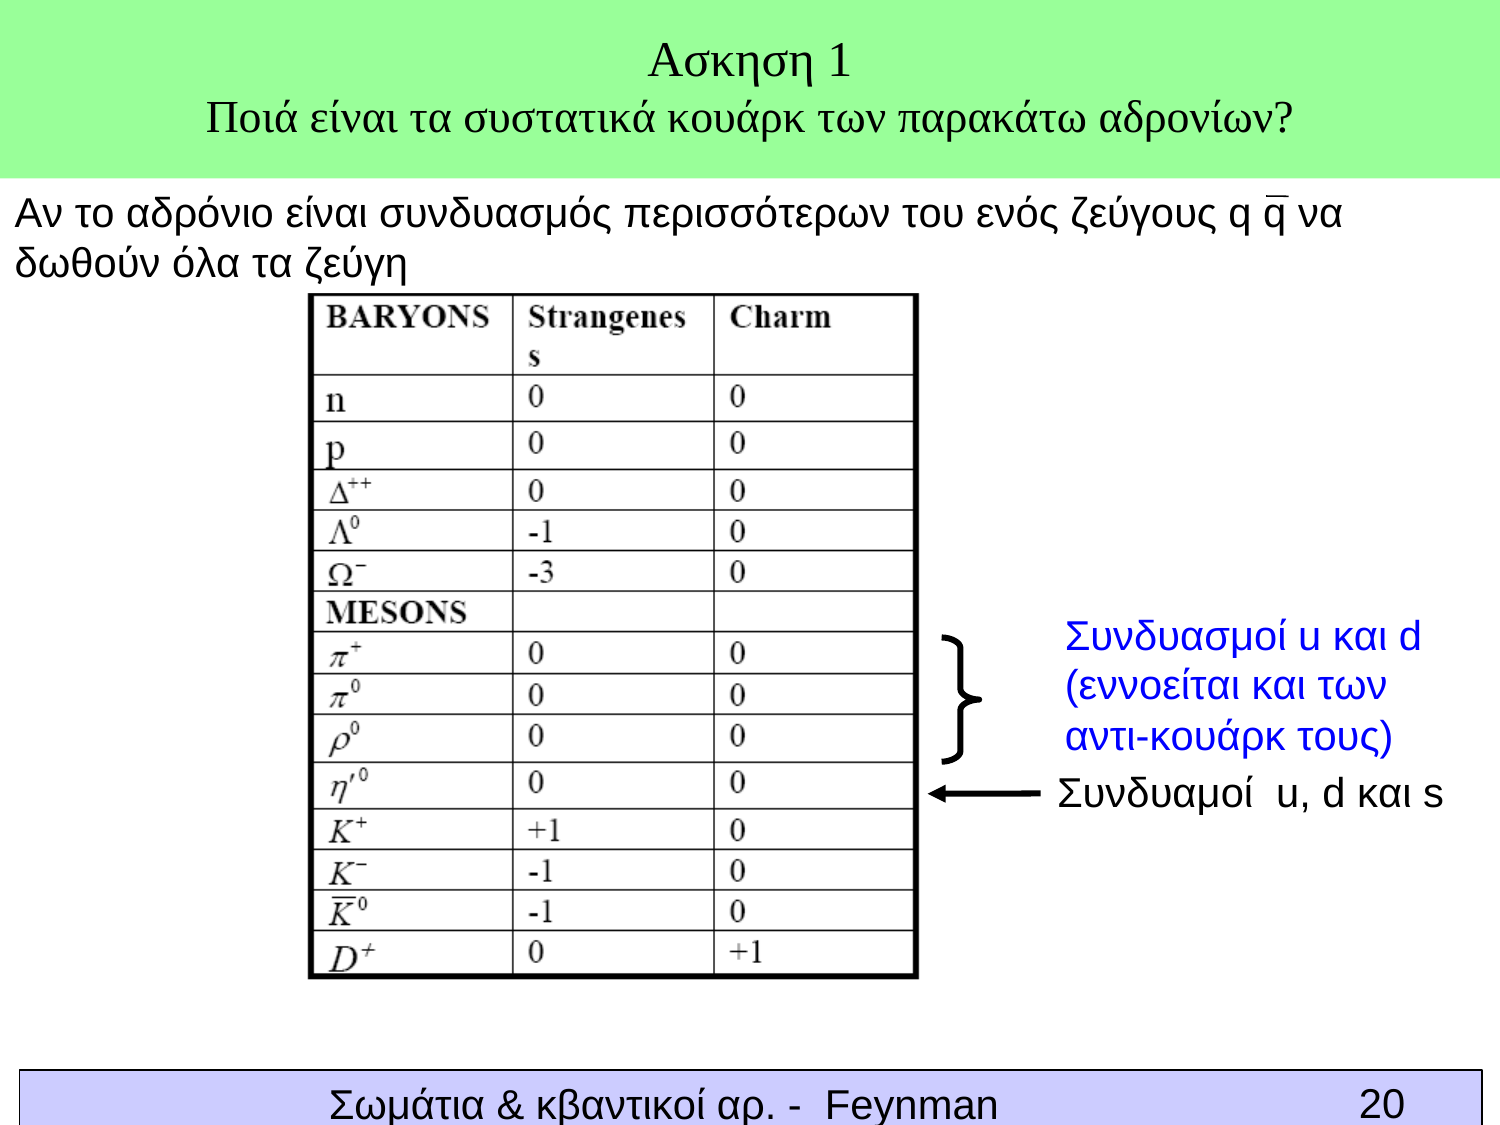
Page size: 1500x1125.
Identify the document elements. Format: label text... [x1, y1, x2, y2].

text_box Συνδυασμοί u και d (εννοείται και των αντι-κουάρκ τους) [1050, 601, 1477, 758]
text_box Συνδυαμoί u, d και s [1042, 758, 1487, 823]
picture [71, 294, 1311, 996]
text_box Αν το αδρόνιο είναι συνδυασμός περισσότερων του ενός ζεύγους q q να δωθούν όλα τα ζεύγη [0, 178, 1500, 294]
text_box Ασκηση 1 Ποιά είναι τα συστατικά κουάρκ των παρακάτω αδρονίων? [0, 0, 1500, 178]
